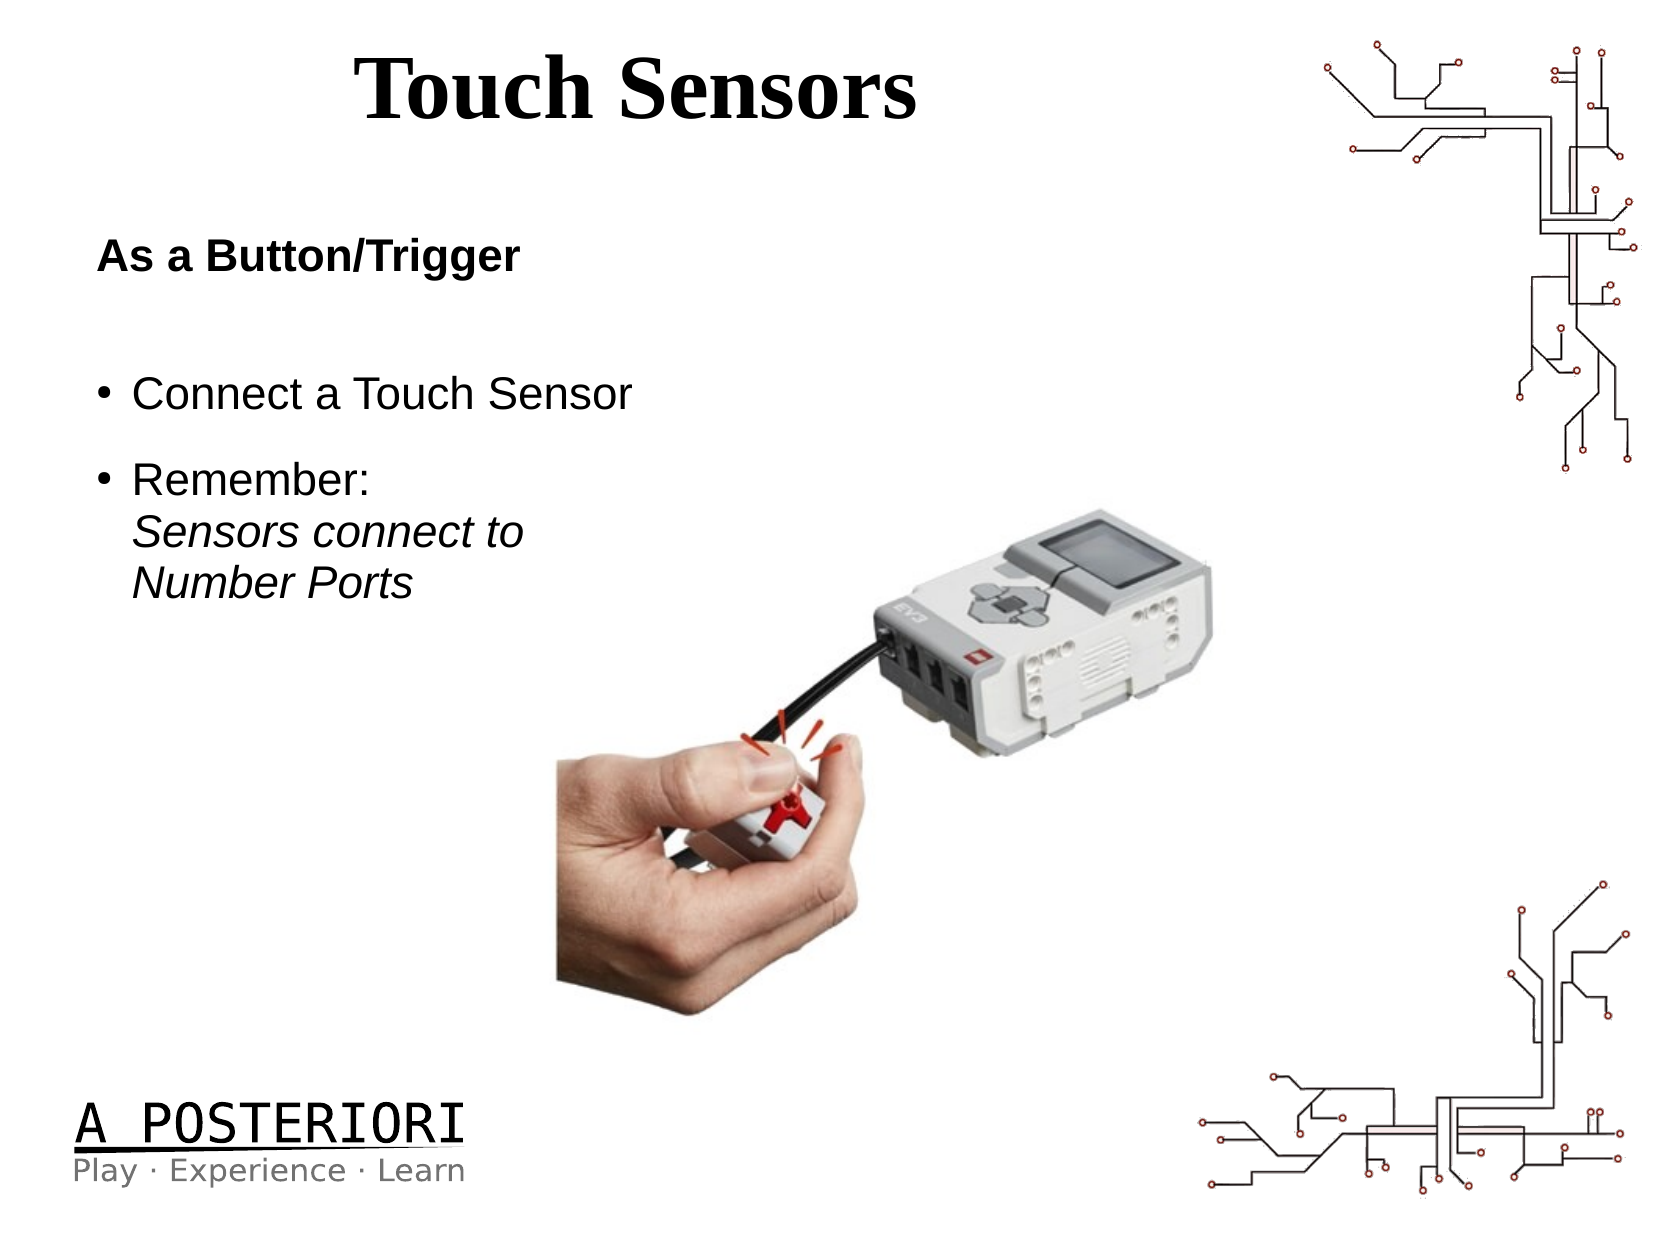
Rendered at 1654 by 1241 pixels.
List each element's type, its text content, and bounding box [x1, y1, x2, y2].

picture [525, 485, 1636, 1201]
picture [1305, 35, 1643, 496]
text_box As a Button/Trigger Connect a Touch Sensor Remember: Sensors connect to Number Ports [81, 222, 751, 1036]
title Touch Sensors [11, 0, 1261, 190]
picture [73, 1101, 466, 1189]
